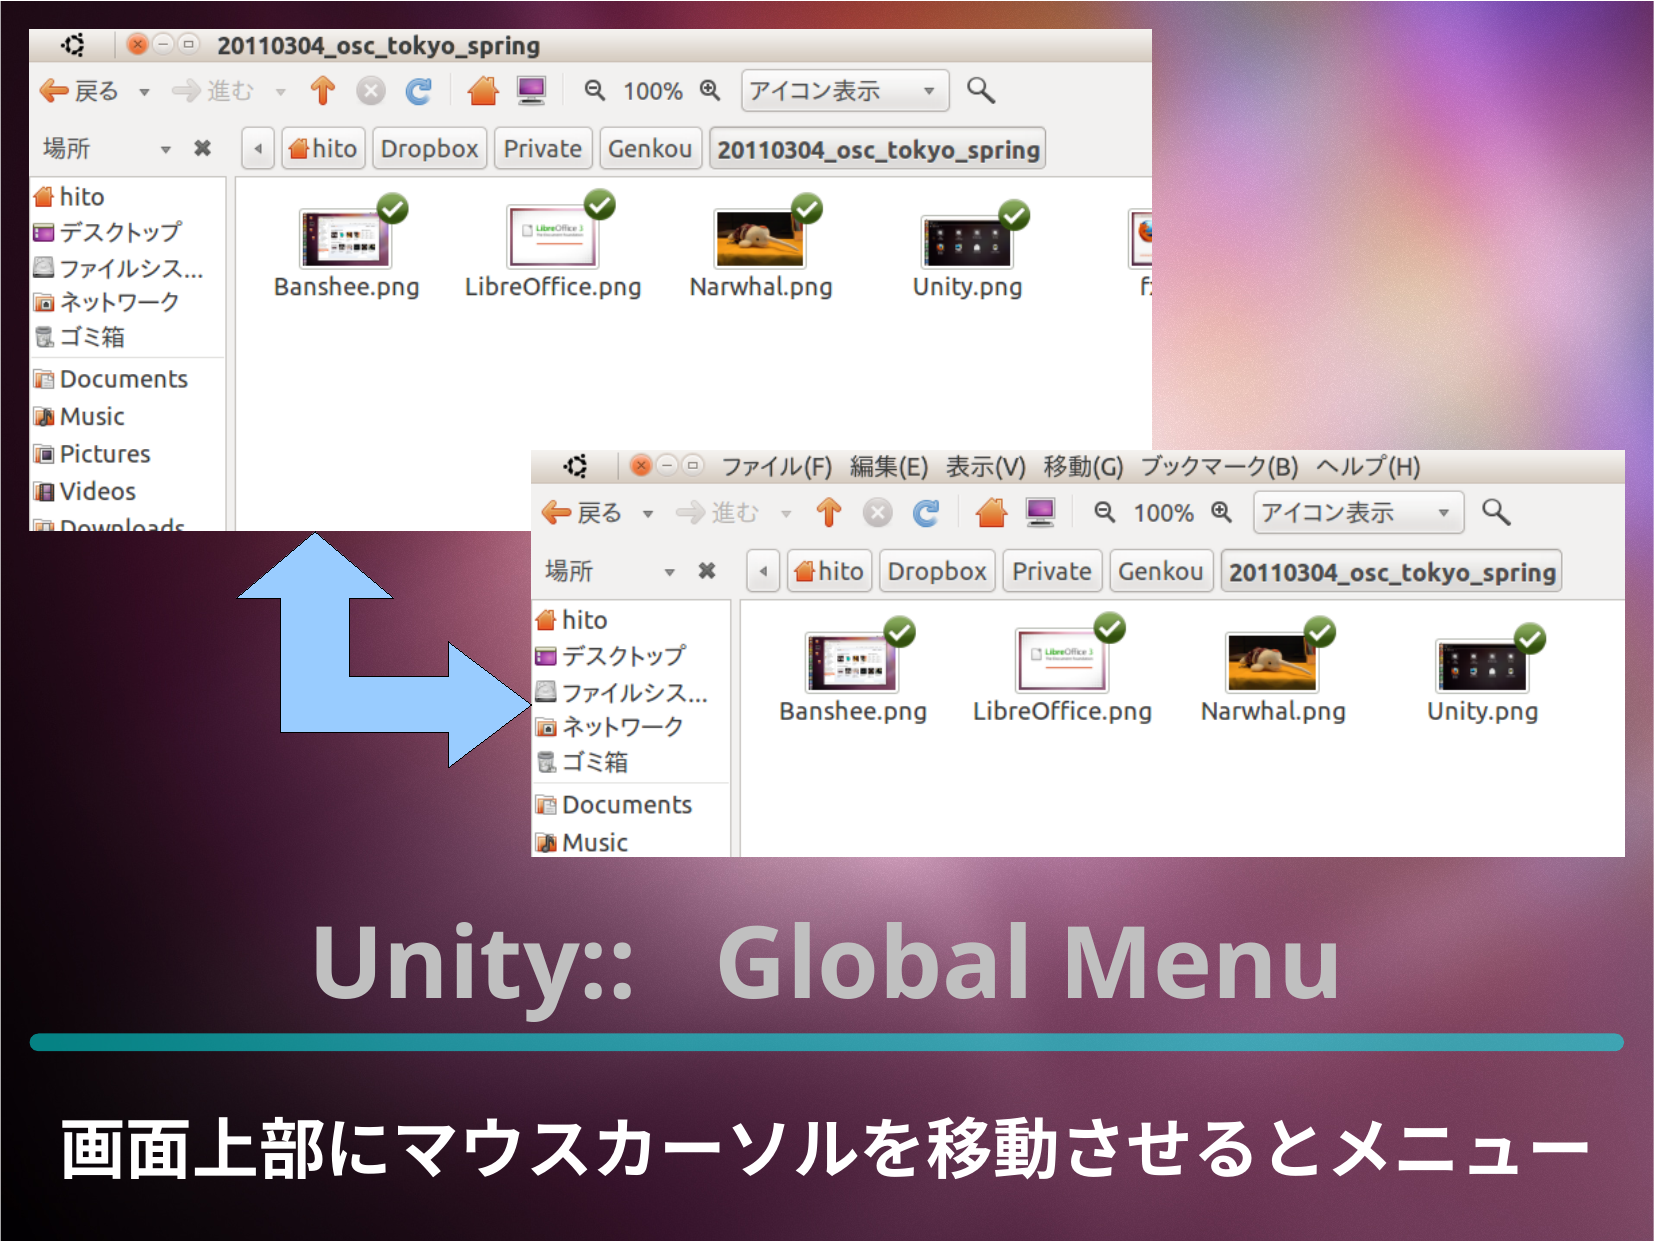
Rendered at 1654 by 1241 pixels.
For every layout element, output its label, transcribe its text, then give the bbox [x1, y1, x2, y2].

picture [0, 1, 1654, 1241]
text_box Unity:: Global Menu 画面上部にマウスカーソルを移動させるとメニュー [29, 1033, 1625, 1052]
text_box [236, 531, 532, 768]
